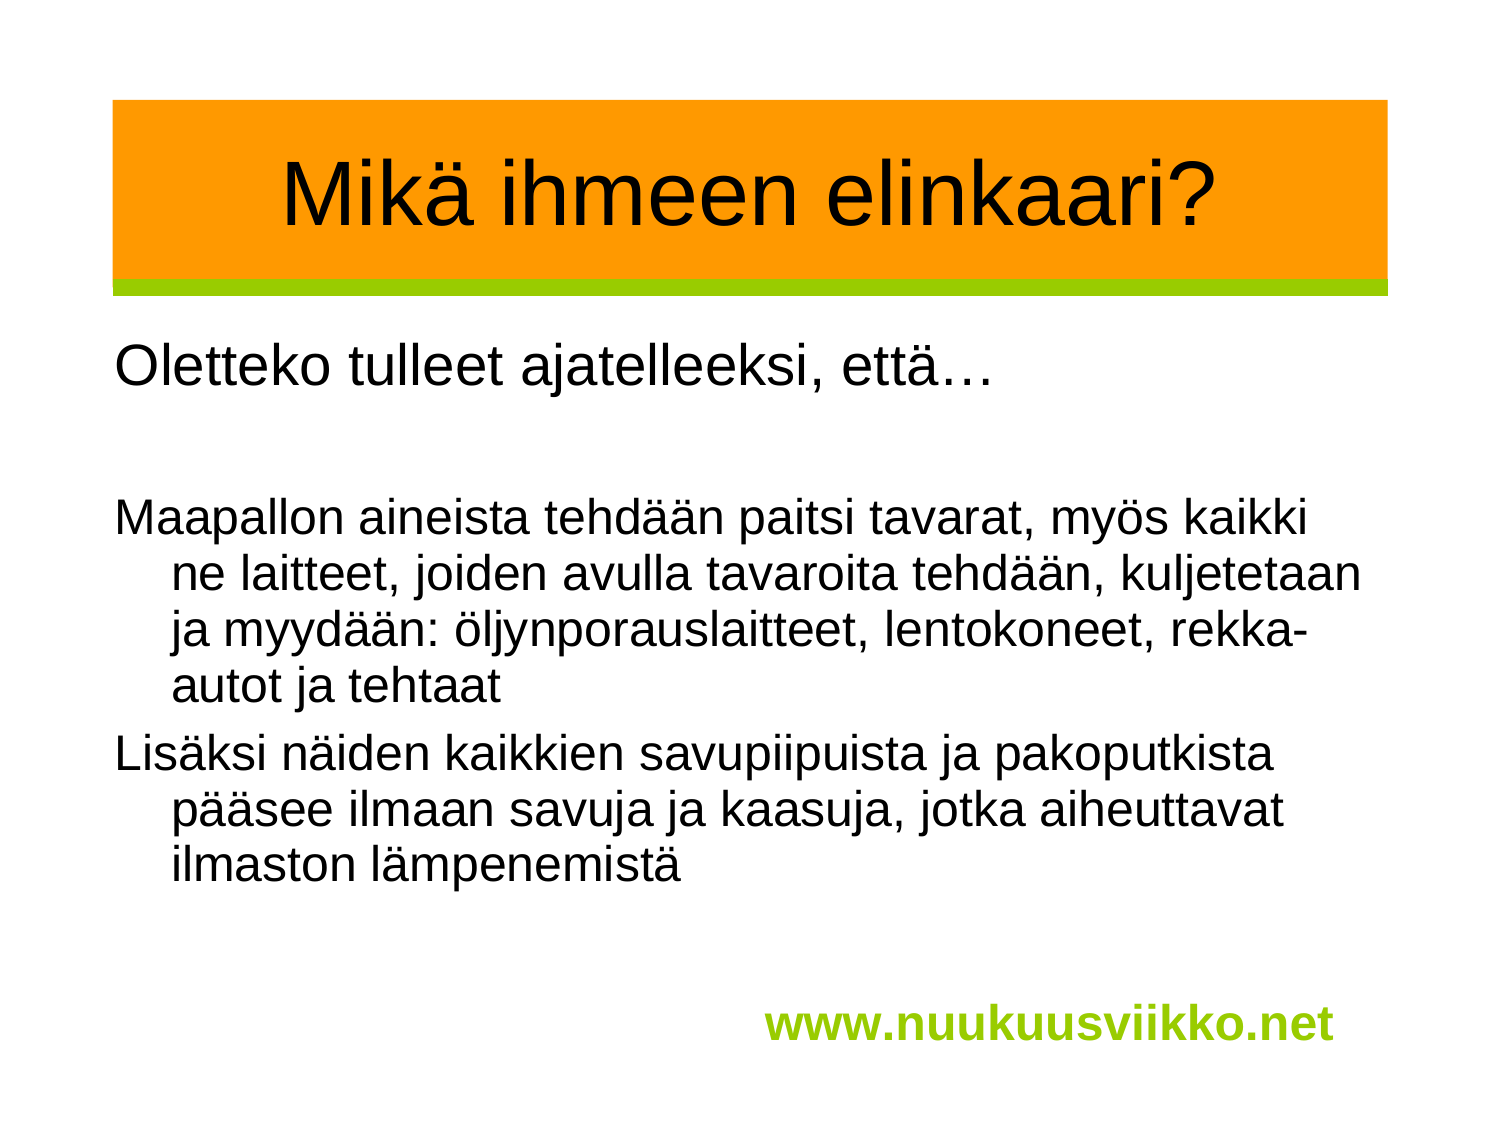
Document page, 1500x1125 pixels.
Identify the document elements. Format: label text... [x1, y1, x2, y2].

text_box www.nuukuusviikko.net [750, 987, 1350, 1059]
list Oletteko tulleet ajatelleeksi, että… Maapallon aineista tehdään paitsi tavarat, myös kaikki ne laitteet, joiden avulla tavaroita tehdään, kuljetetaan ja myydään: öljynporauslaitteet, lentokoneet, rekka-autot ja tehtaat Lisäksi näiden kaikkien savupiipuista ja pakoputkista pääsee ilmaan savuja ja kaasuja, jotka aiheuttavat ilmaston lämpenemistä [99, 324, 1388, 1125]
title Mikä ihmeen elinkaari? [112, 99, 1388, 279]
